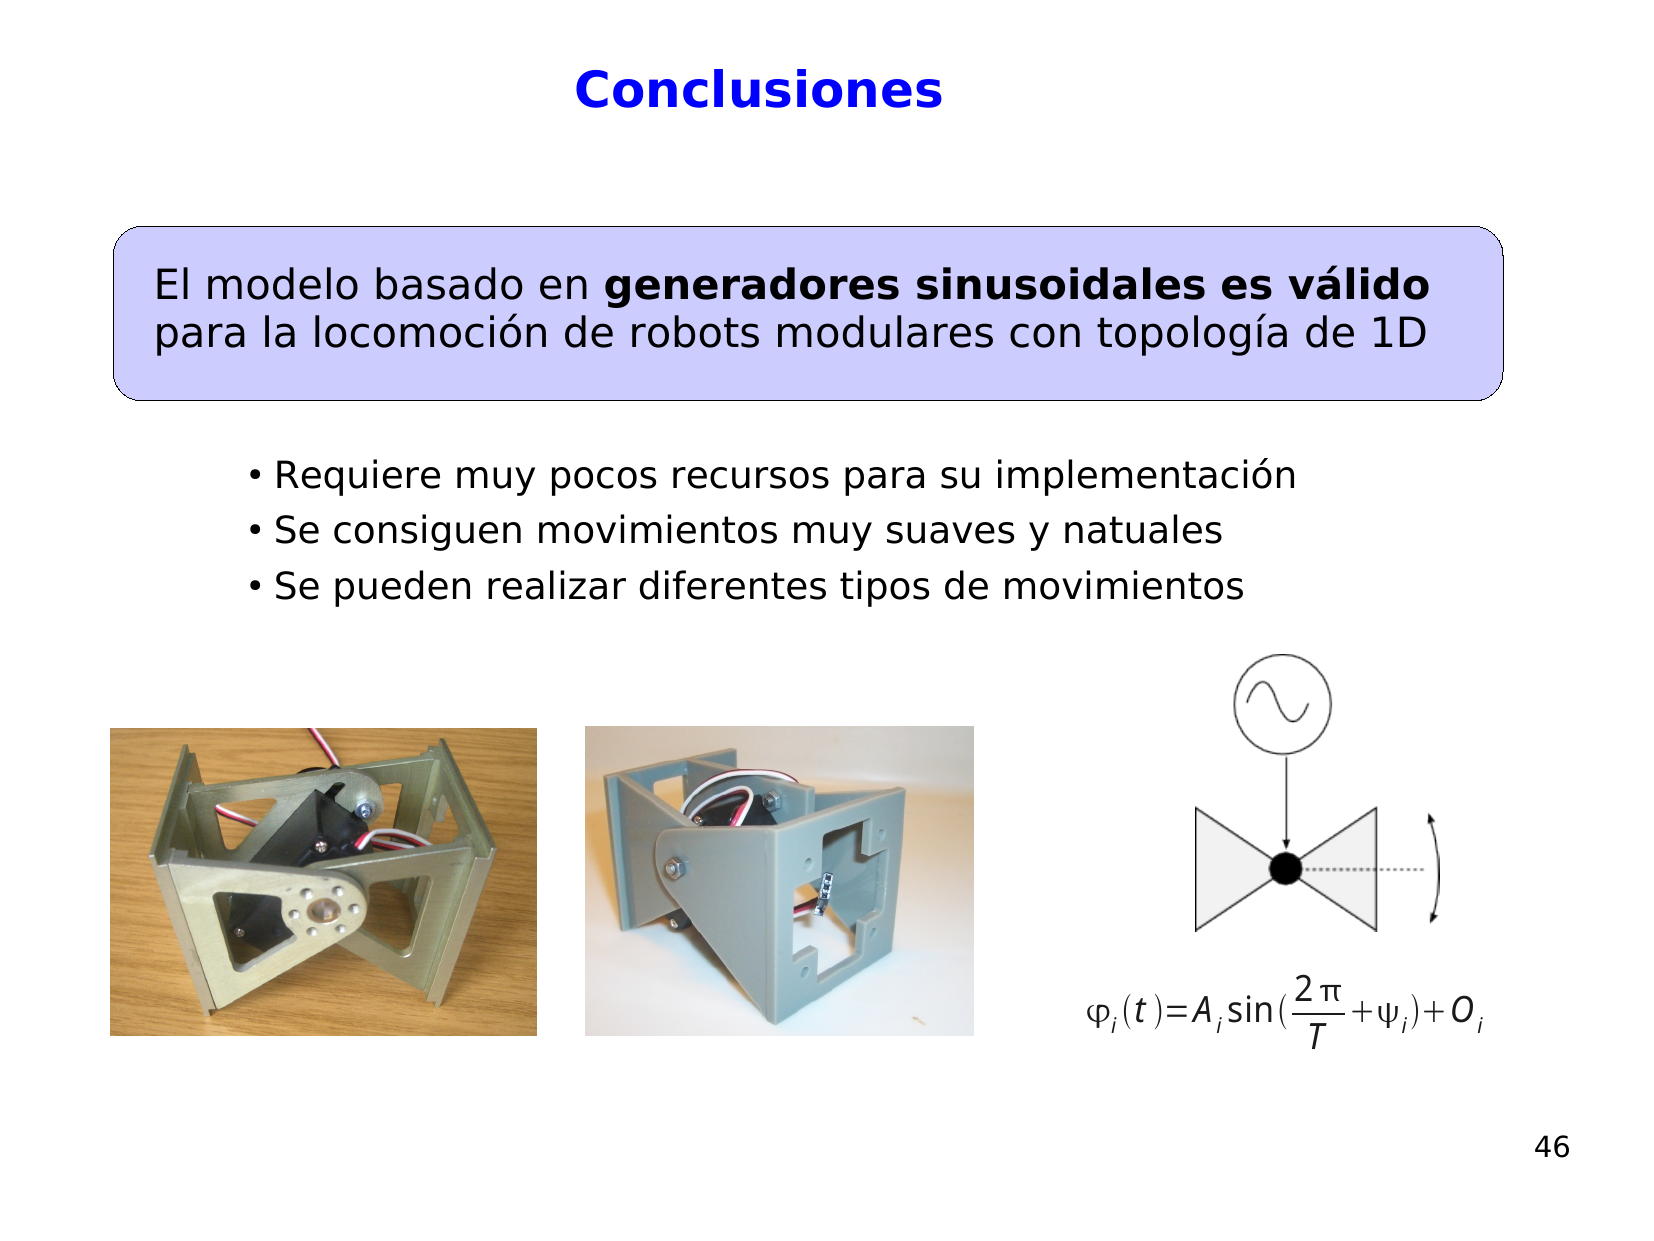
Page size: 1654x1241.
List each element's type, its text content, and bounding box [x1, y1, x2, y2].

picture [585, 726, 974, 1037]
picture [1195, 654, 1440, 932]
text_box Conclusiones [560, 53, 960, 127]
text_box Requiere muy pocos recursos para su implementación Se consiguen movimientos muy suaves y natuales Se pueden realizar diferentes tipos de movimientos [233, 446, 1314, 616]
chart [1077, 967, 1491, 1058]
text_box [113, 226, 1504, 401]
text_box El modelo basado en generadores sinusoidales es válido para la locomoción de robots modulares con topología de 1D [138, 253, 1520, 365]
picture [110, 728, 537, 1036]
